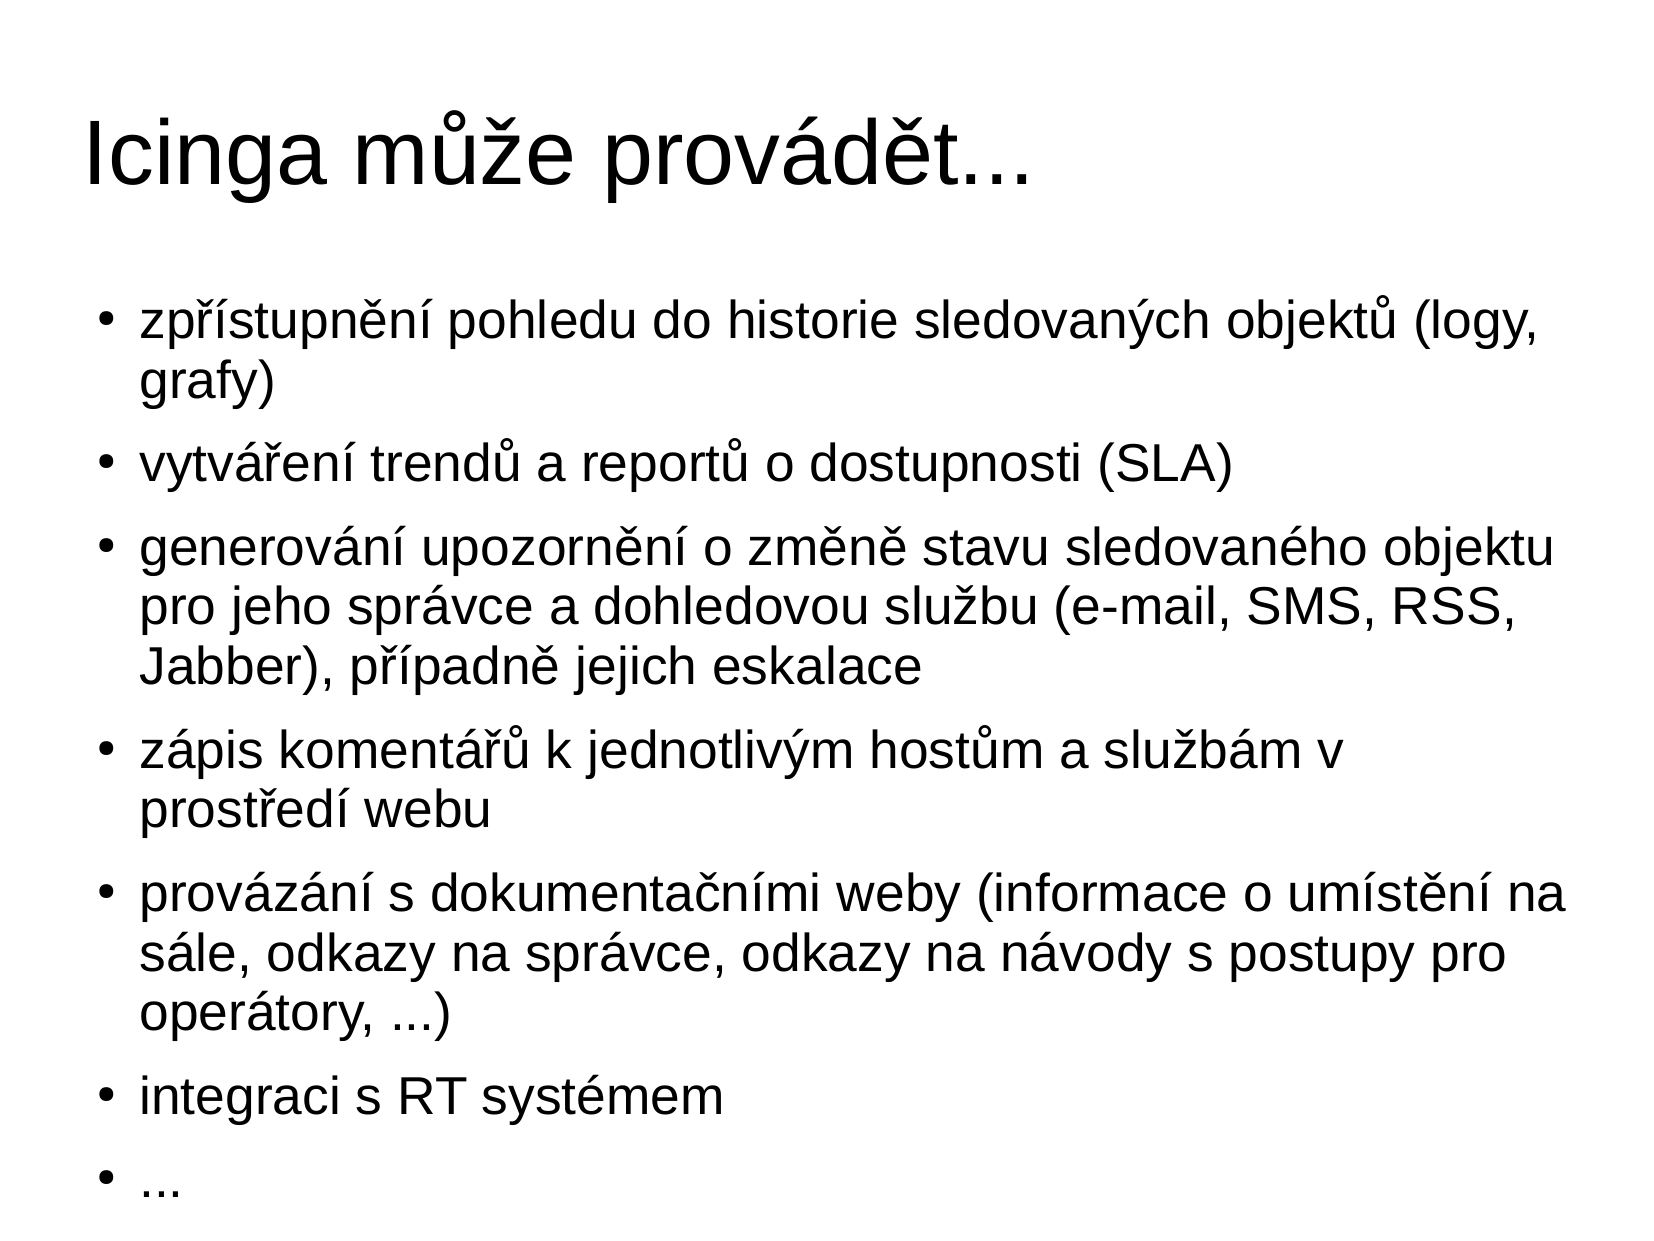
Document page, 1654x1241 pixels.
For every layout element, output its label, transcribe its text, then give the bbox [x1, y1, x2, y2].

list zpřístupnění pohledu do historie sledovaných objektů (logy, grafy) vytváření trendů a reportů o dostupnosti (SLA) generování upozornění o změně stavu sledovaného objektu pro jeho správce a dohledovou službu (e-mail, SMS, RSS, Jabber), případně jejich eskalace zápis komentářů k jednotlivým hostům a službám v prostředí webu provázání s dokumentačními weby (informace o umístění na sále, odkazy na správce, odkazy na návody s postupy pro operátory, ...) integraci s RT systémem ... [82, 290, 1571, 1211]
title Icinga může provádět... [82, 49, 1571, 257]
